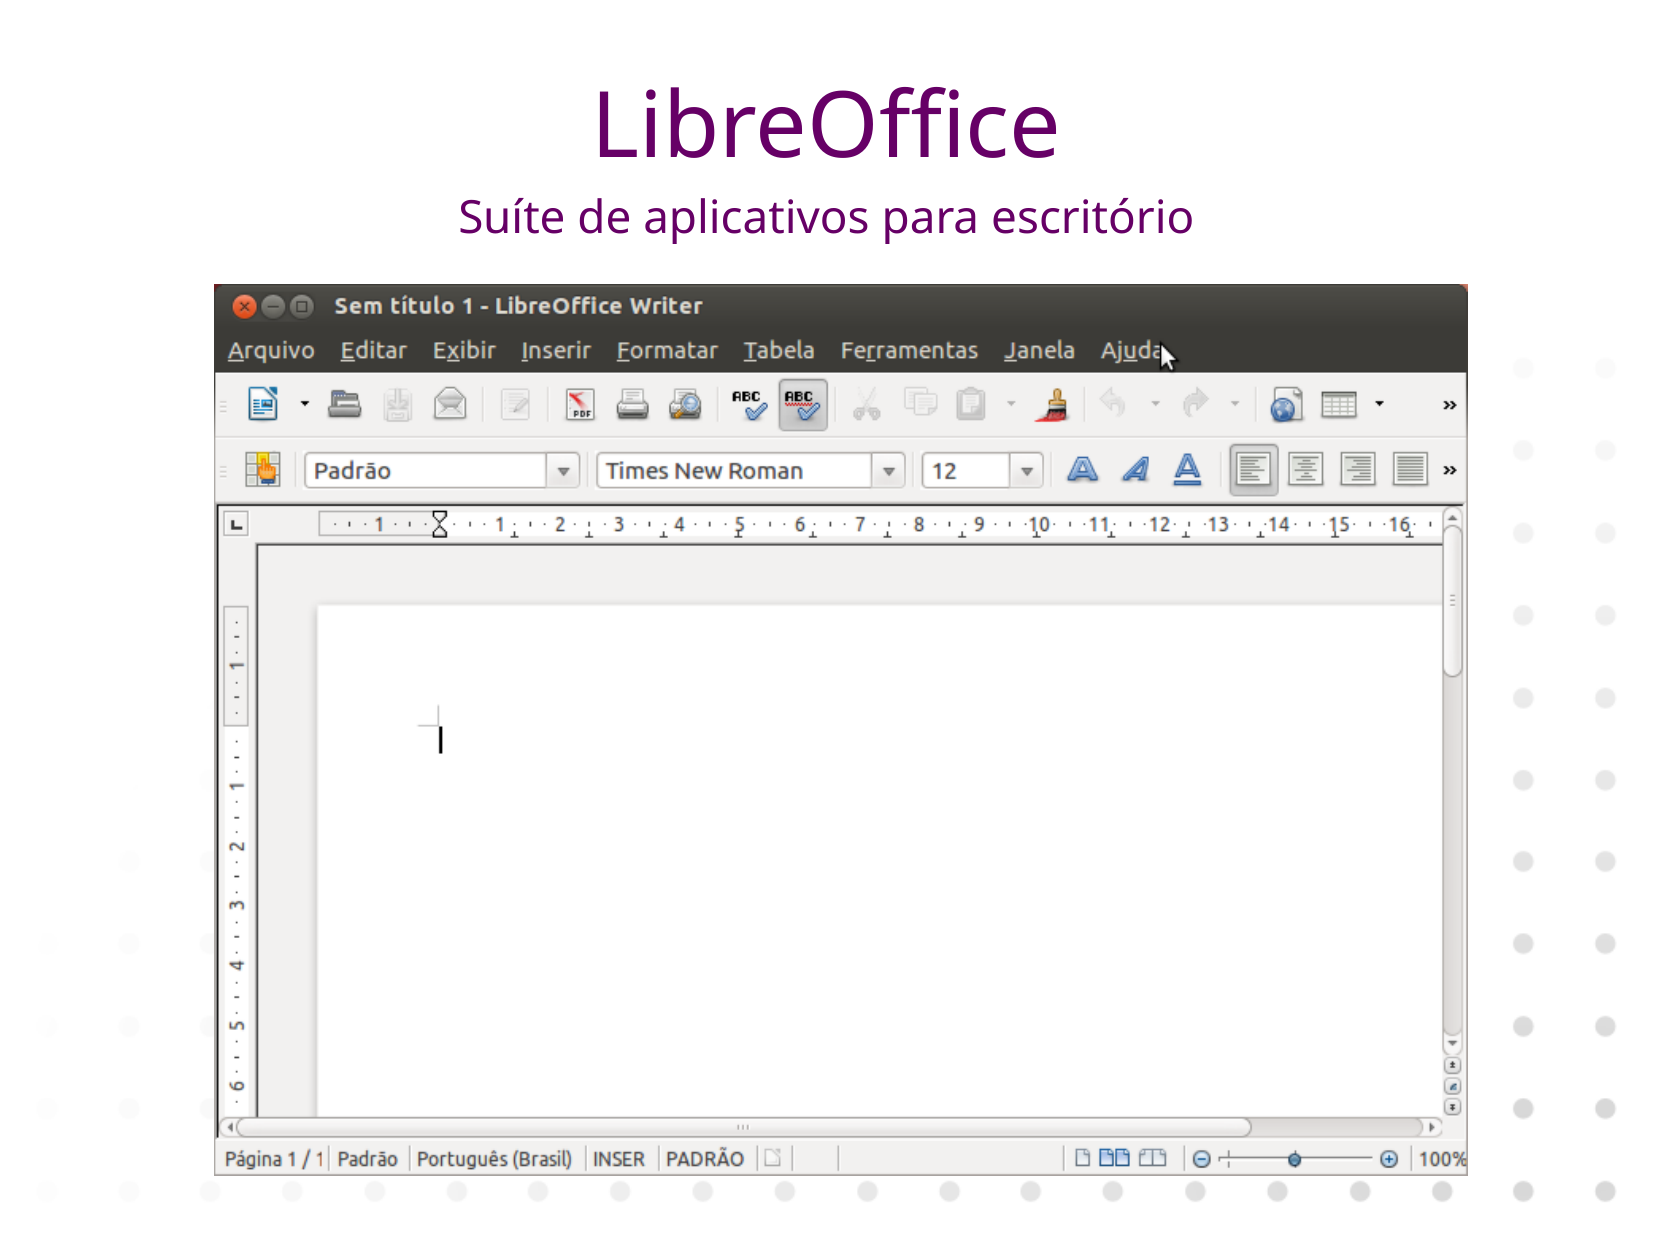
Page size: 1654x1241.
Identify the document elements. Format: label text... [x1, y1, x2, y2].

picture [0, 0, 1654, 1241]
title LibreOffice Suíte de aplicativos para escritório [82, 49, 1571, 257]
